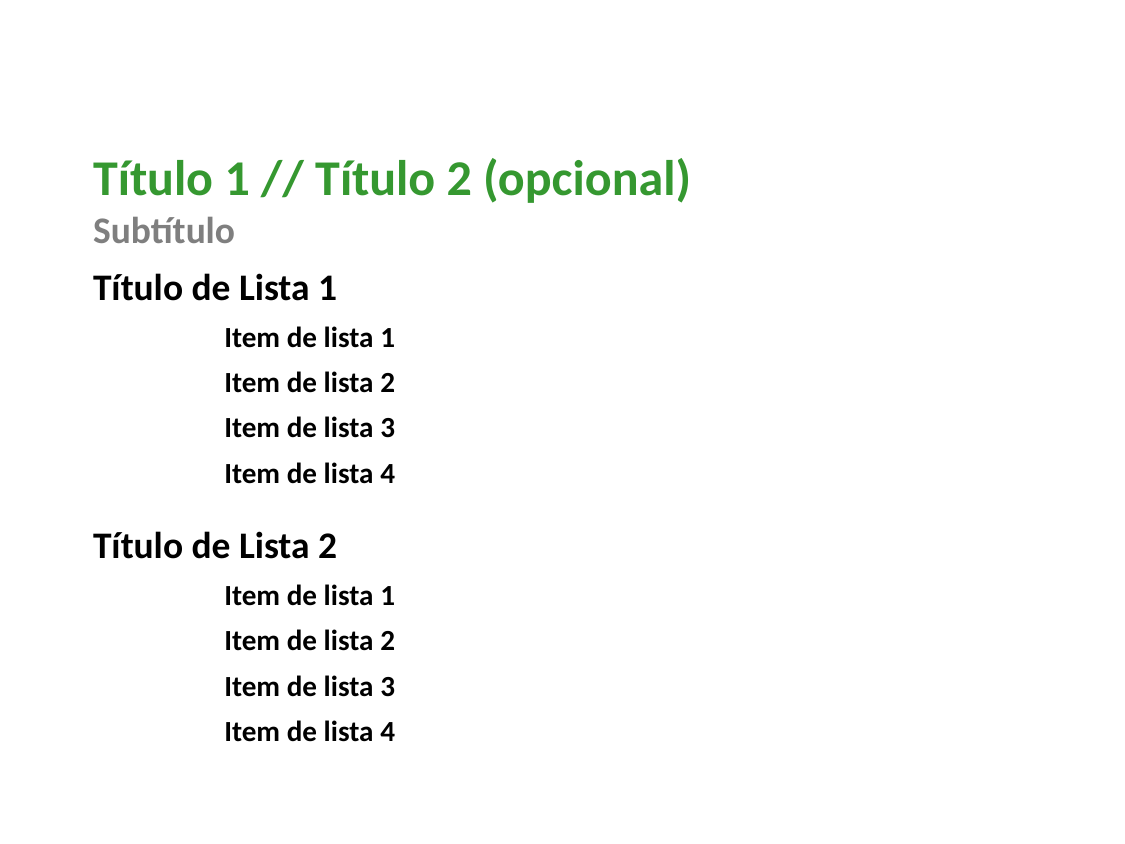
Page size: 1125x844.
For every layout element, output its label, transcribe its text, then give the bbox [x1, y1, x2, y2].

list Título de Lista 1 Item de lista 1 Item de lista 2 Item de lista 3 Item de lista 4 Título de Lista 2 Item de lista 1 Item de lista 2 Item de lista 3 Item de lista 4 [78, 255, 1071, 800]
text_box Título 1 // Título 2 (opcional) Subtítulo [78, 138, 1071, 255]
